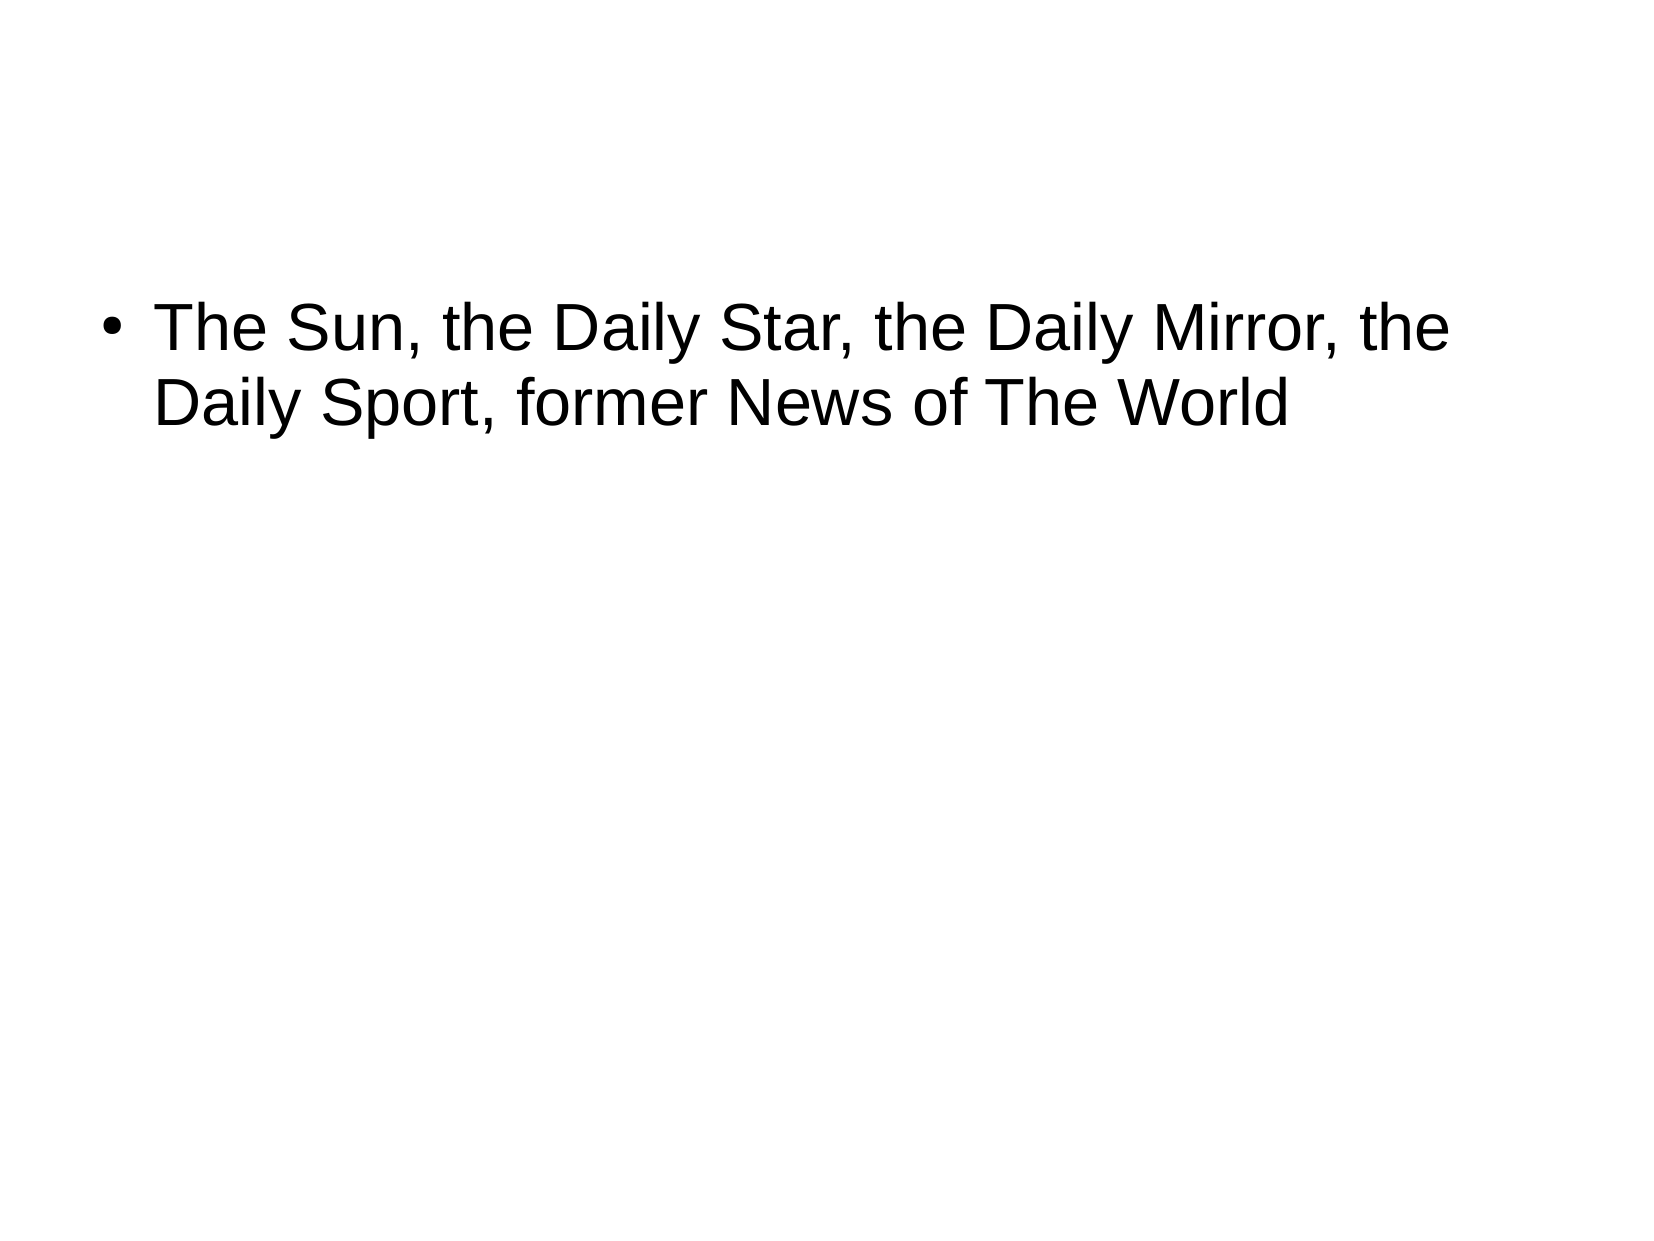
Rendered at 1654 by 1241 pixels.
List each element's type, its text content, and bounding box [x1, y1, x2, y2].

list The Sun, the Daily Star, the Daily Mirror, the Daily Sport, former News of The World [82, 290, 1571, 1109]
